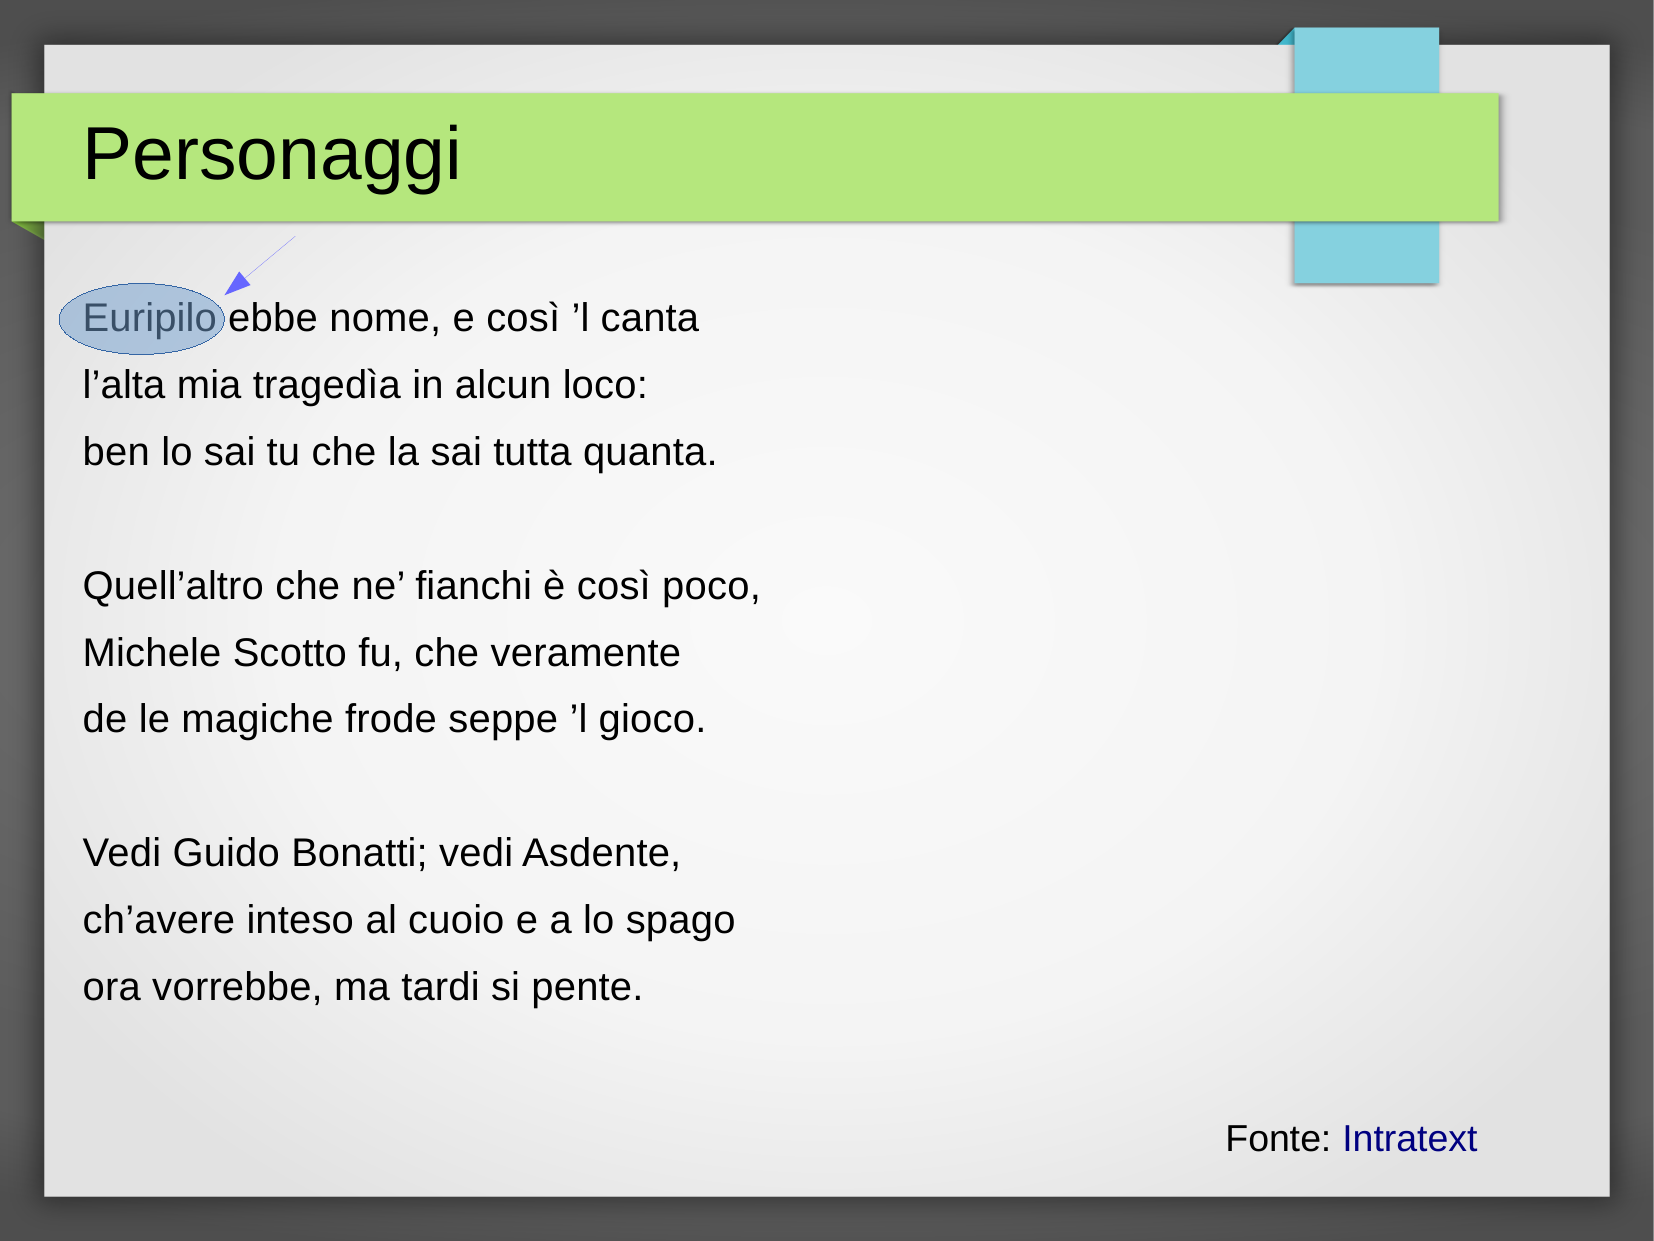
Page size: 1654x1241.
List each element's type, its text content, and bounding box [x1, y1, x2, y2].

list Euripilo ebbe nome, e così ’l canta l’alta mia tragedìa in alcun loco: ben lo sai tu che la sai tutta quanta. Quell’altro che ne’ fianchi è così poco, Michele Scotto fu, che veramente de le magiche frode seppe ’l gioco. Vedi Guido Bonatti; vedi Asdente, ch’avere inteso al cuoio e a lo spago ora vorrebbe, ma tardi si pente. [82, 295, 1571, 1015]
picture [0, 0, 1654, 1241]
text_box Fonte: Intratext [1210, 1110, 1493, 1168]
text_box [59, 283, 225, 355]
title Personaggi [82, 94, 1264, 213]
